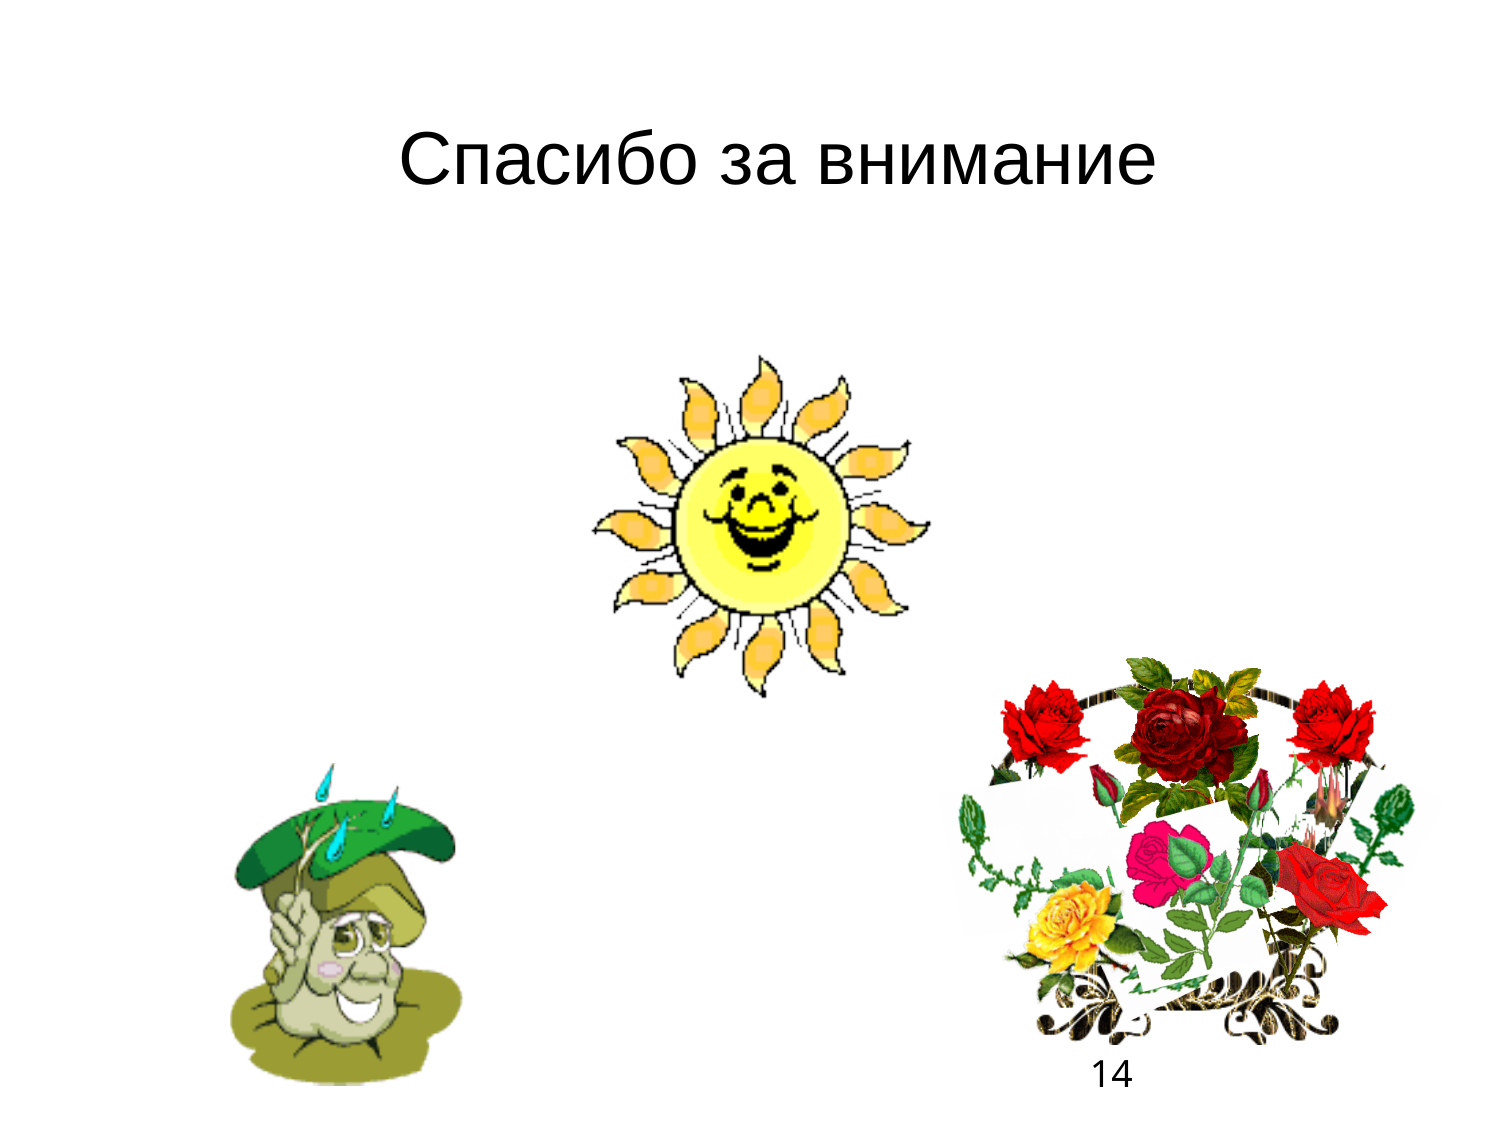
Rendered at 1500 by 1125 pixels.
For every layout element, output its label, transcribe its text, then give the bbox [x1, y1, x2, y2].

slide_number <номер> [1074, 1042, 1425, 1103]
picture [946, 656, 1444, 1045]
picture [230, 763, 473, 1086]
text_box Спасибо за внимание [383, 101, 1150, 834]
